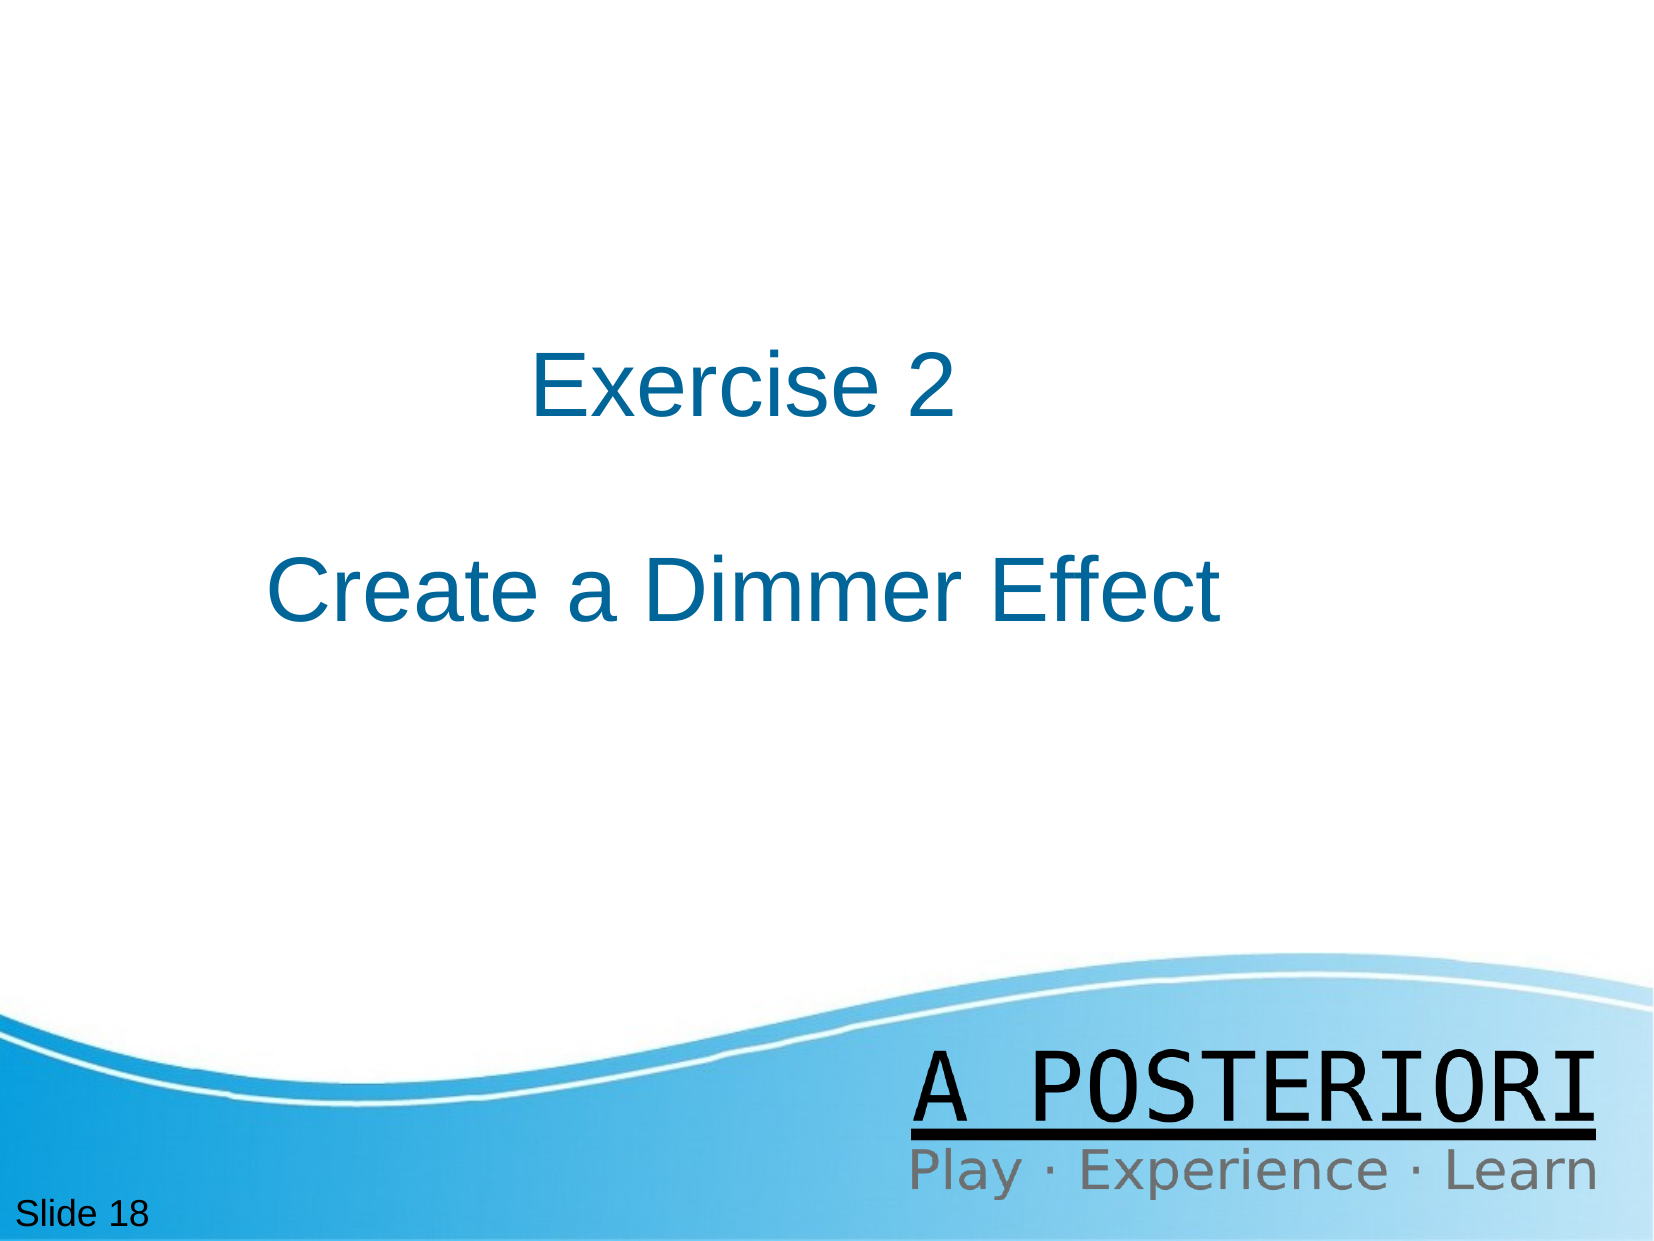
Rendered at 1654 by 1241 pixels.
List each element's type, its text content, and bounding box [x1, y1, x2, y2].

title Exercise 2 Create a Dimmer Effect [0, 333, 1489, 642]
picture [0, 952, 1654, 1241]
